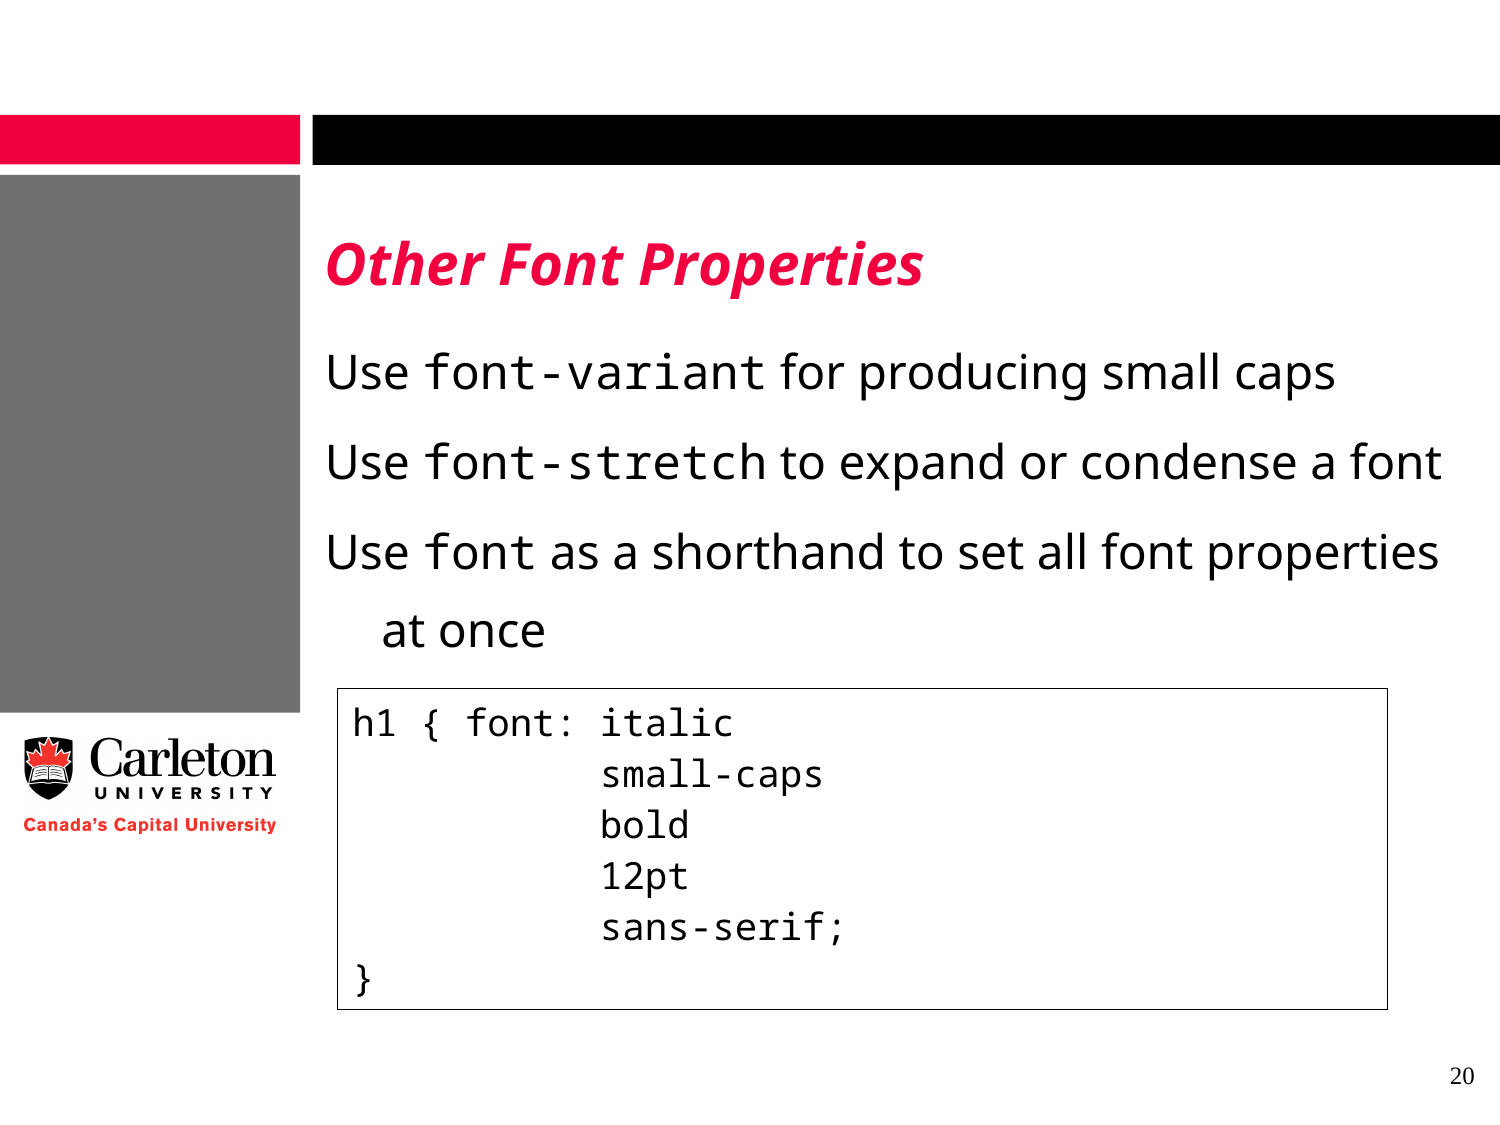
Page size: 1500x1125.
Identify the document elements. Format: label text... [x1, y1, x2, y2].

title Other Font Properties [324, 194, 1450, 324]
text_box h1 { font: italic small-caps bold 12pt sans-serif; } [337, 688, 1388, 976]
list Use font-variant for producing small caps Use font-stretch to expand or condense a font Use font as a shorthand to set all font properties at once [324, 324, 1450, 1036]
picture [24, 737, 276, 834]
